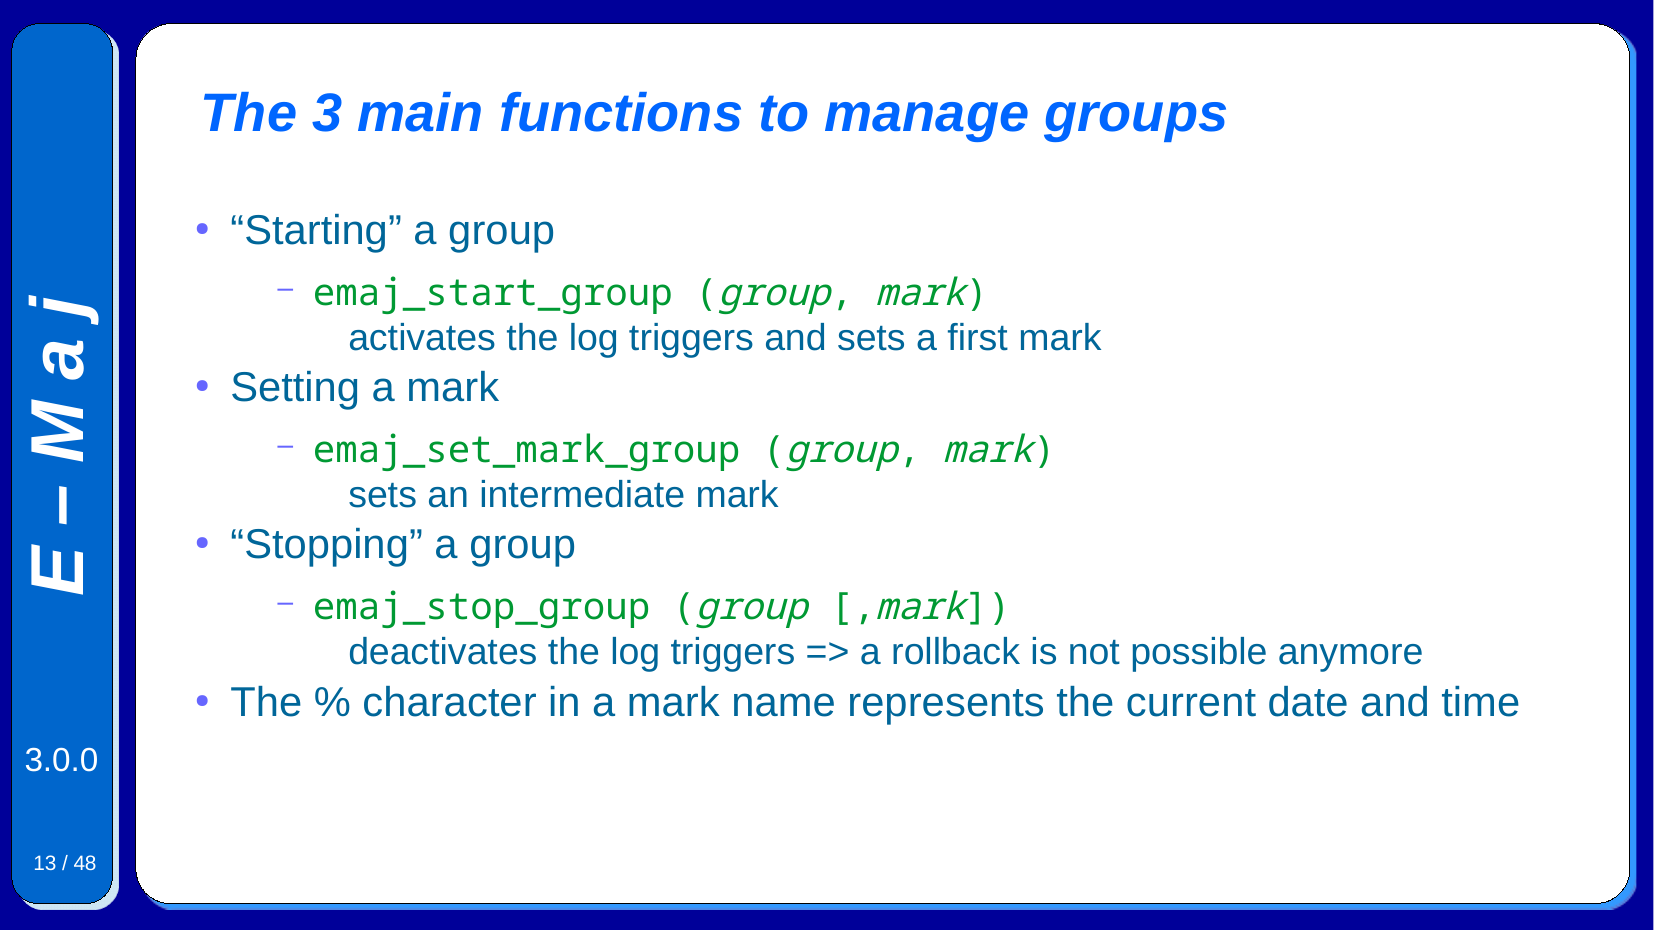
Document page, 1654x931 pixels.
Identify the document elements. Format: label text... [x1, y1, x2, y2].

list “Starting” a group emaj_start_group (group, mark) activates the log triggers and sets a first mark Setting a mark emaj_set_mark_group (group, mark) sets an intermediate mark “Stopping” a group emaj_stop_group (group [,mark]) deactivates the log triggers => a rollback is not possible anymore The % character in a mark name represents the current date and time [177, 206, 1587, 854]
title The 3 main functions to manage groups [200, 34, 1575, 191]
